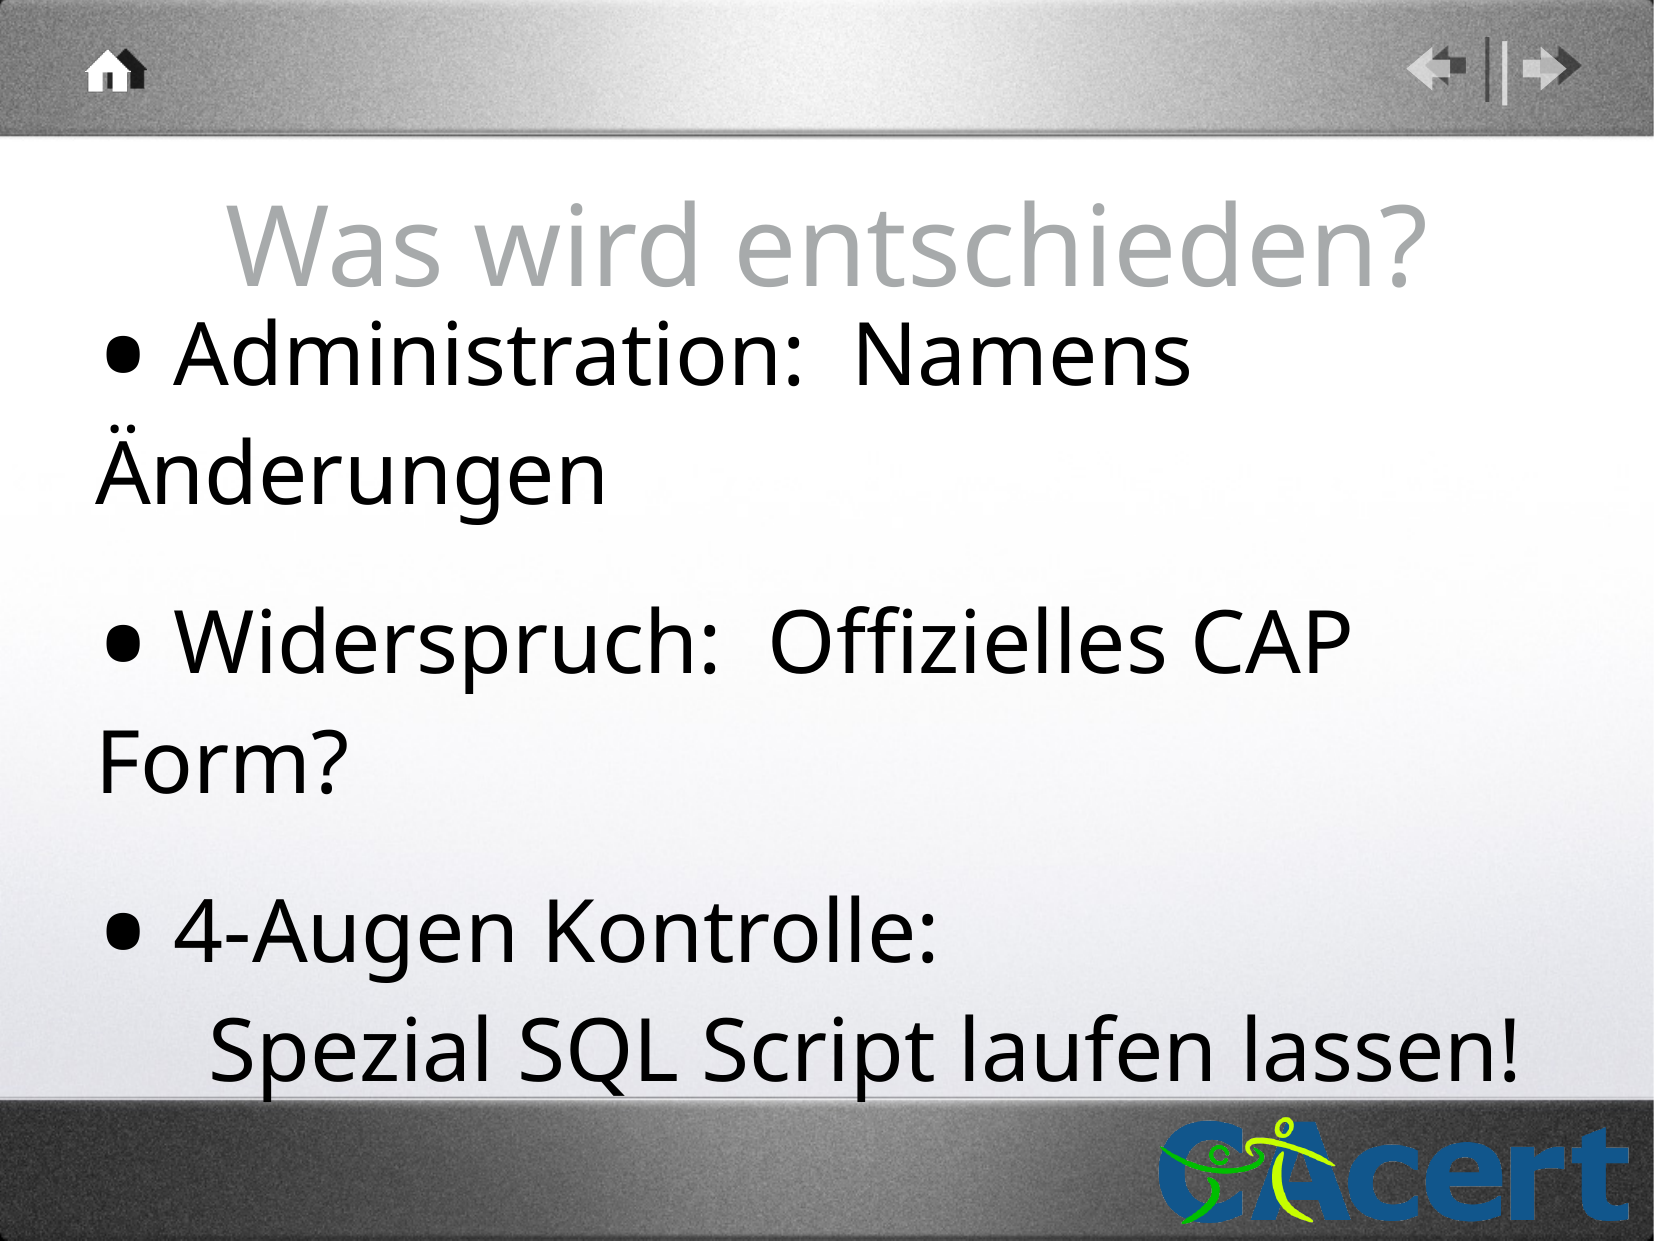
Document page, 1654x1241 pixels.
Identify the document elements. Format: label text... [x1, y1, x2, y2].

list Administration: Namens Änderungen Widerspruch: Offizielles CAP Form? 4-Augen Kontrolle: Spezial SQL Script laufen lassen! [86, 336, 1565, 1063]
picture [0, 0, 1654, 1241]
title Was wird entschieden? [161, 143, 1493, 336]
